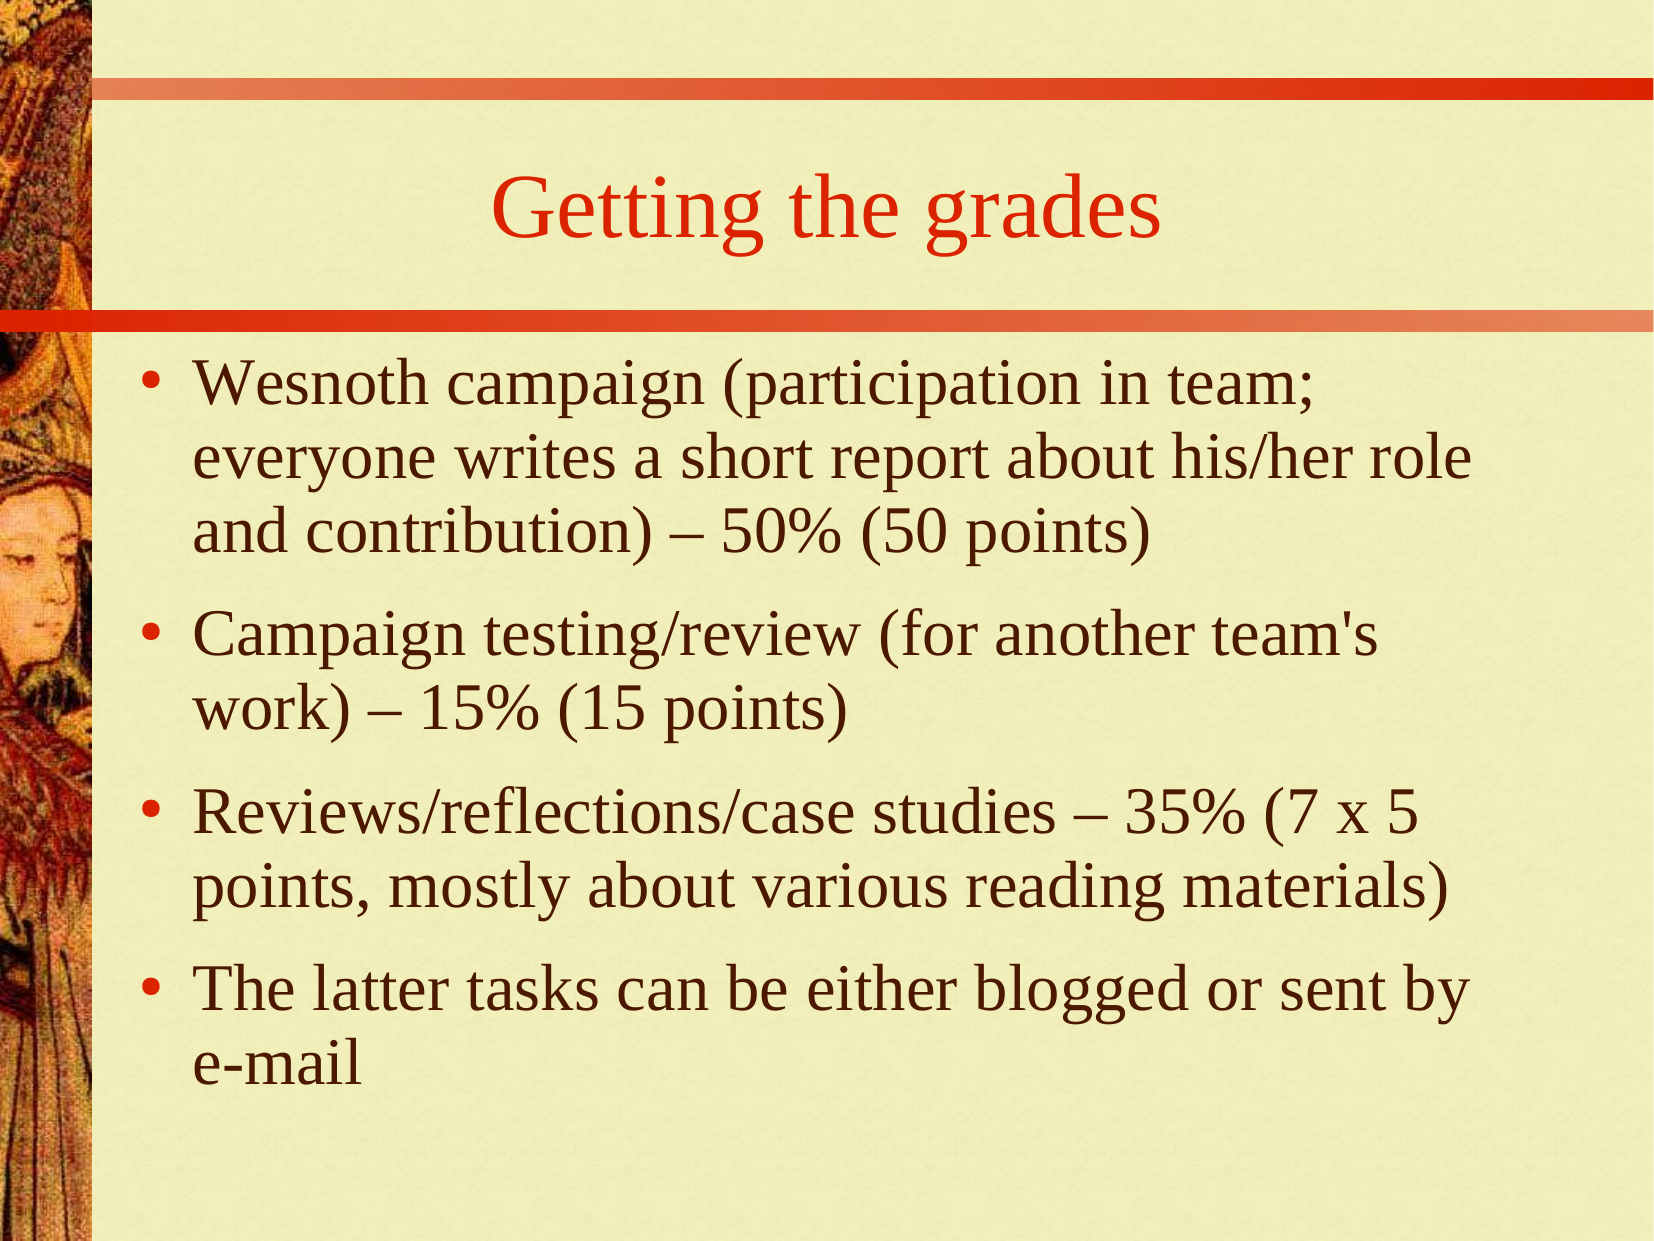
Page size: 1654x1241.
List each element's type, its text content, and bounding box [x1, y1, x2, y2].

title Getting the grades [121, 102, 1534, 311]
list Wesnoth campaign (participation in team; everyone writes a short report about his/her role and contribution) – 50% (50 points) Campaign testing/review (for another team's work) – 15% (15 points) Reviews/reflections/case studies – 35% (7 x 5 points, mostly about various reading materials) The latter tasks can be either blogged or sent by e-mail [121, 344, 1534, 1127]
picture [0, 332, 1654, 1241]
picture [0, 0, 1654, 310]
